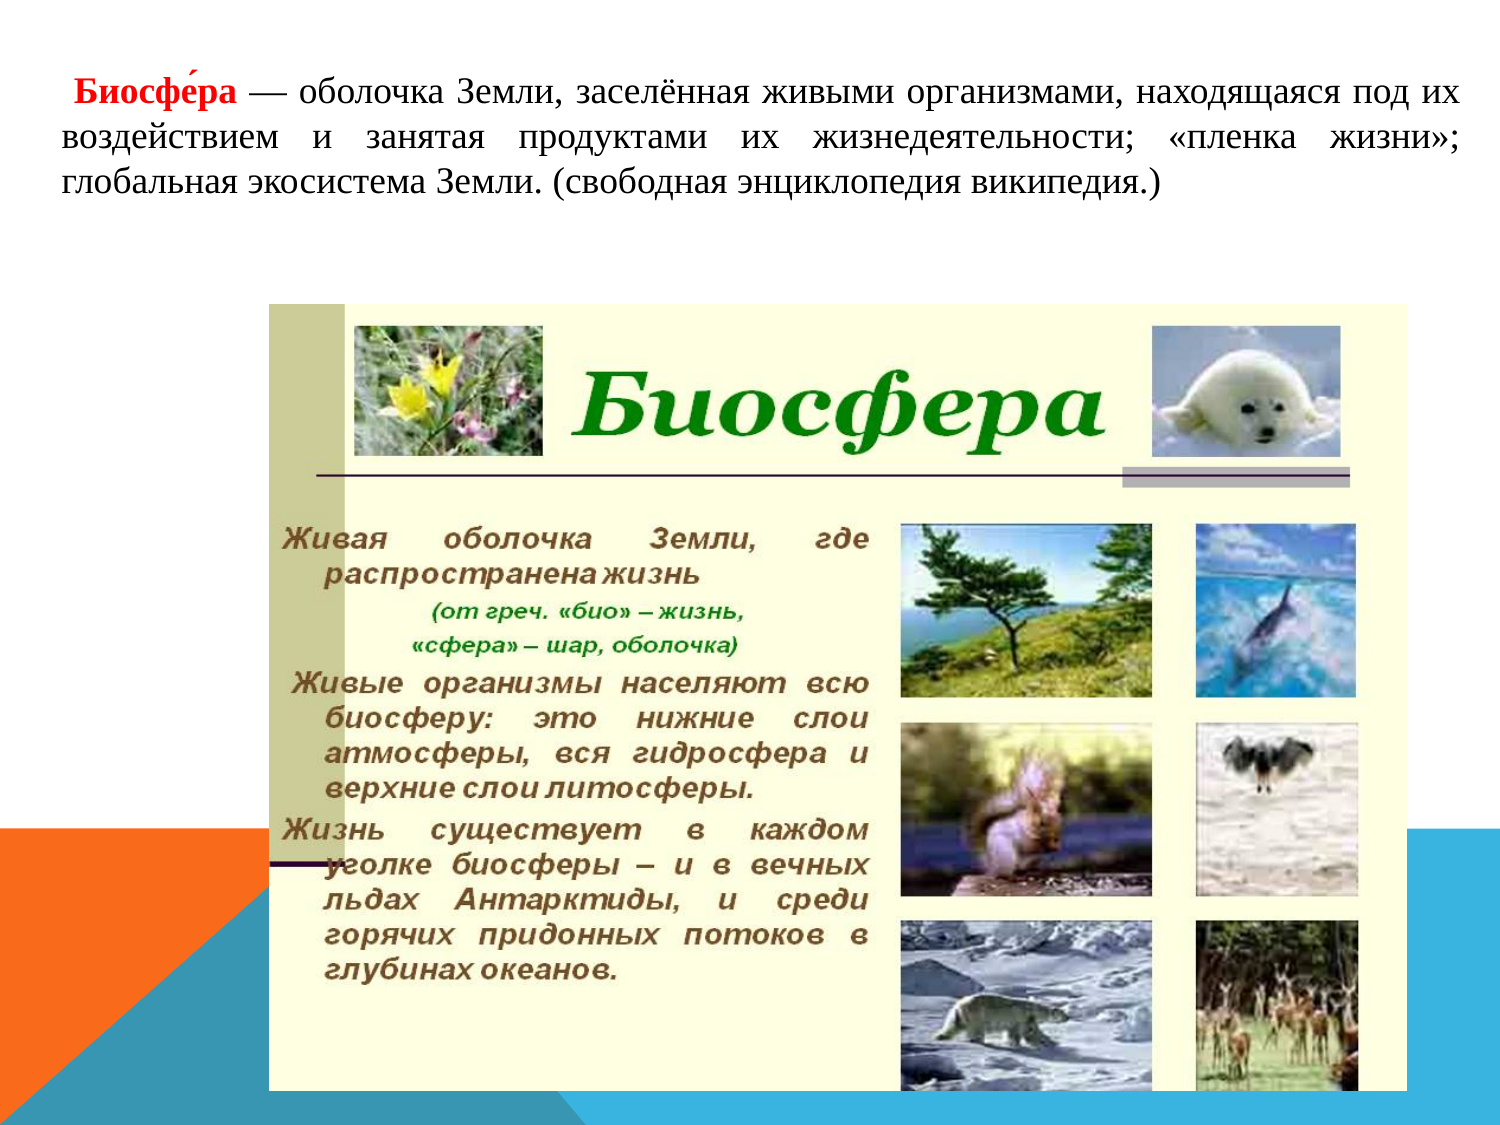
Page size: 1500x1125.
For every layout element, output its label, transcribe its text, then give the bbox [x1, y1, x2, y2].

title Биосфе́ра — оболочка Земли, заселённая живыми организмами, находящаяся под их воздействием и занятая продуктами их жизнедеятельности; «пленка жизни»; глобальная экосистема Земли. (свободная энциклопедия википедия.) [46, 58, 1477, 258]
picture [269, 304, 1407, 1091]
